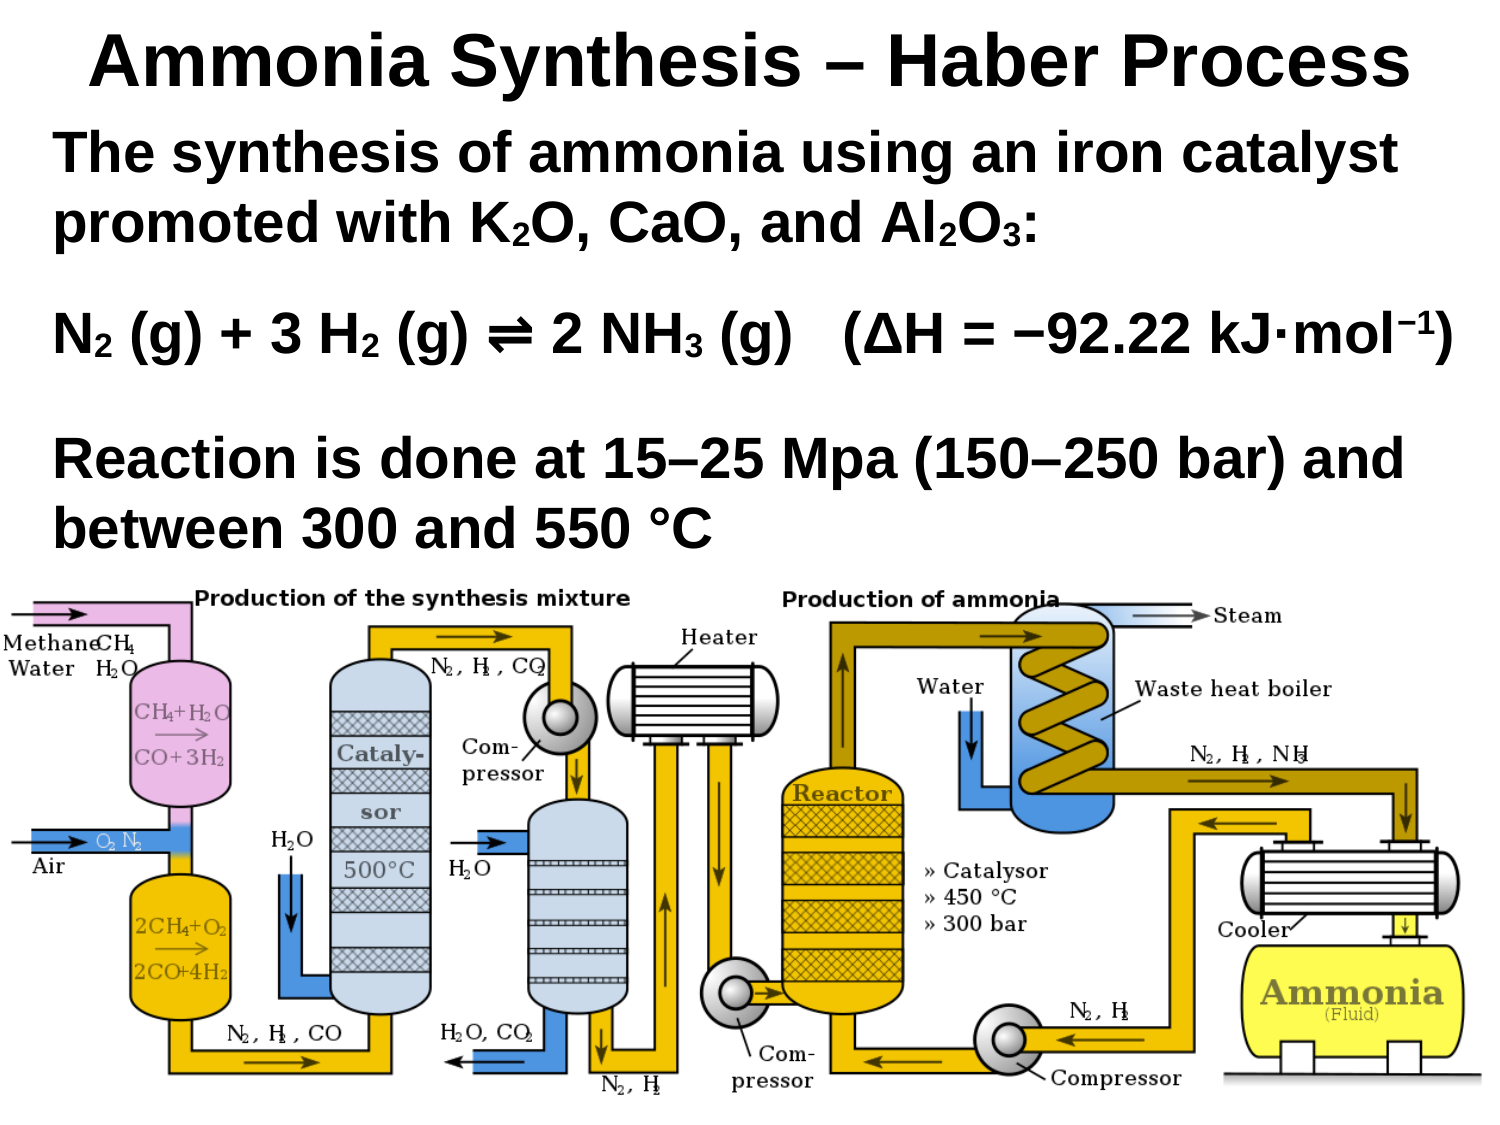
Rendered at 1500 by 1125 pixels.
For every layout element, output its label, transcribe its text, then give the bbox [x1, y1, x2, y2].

text_box Ammonia Synthesis – Haber Process [0, 18, 1500, 104]
text_box N2 (g) + 3 H2 (g) ⇌ 2 NH3 (g) (ΔH = −92.22 kJ·mol−1) [37, 288, 1500, 393]
text_box The synthesis of ammonia using an iron catalyst promoted with K2O, CaO, and Al2O3: [37, 106, 1463, 281]
picture [0, 582, 1500, 1113]
text_box Reaction is done at 15–25 Mpa (150–250 bar) and between 300 and 550 °C [37, 412, 1464, 568]
